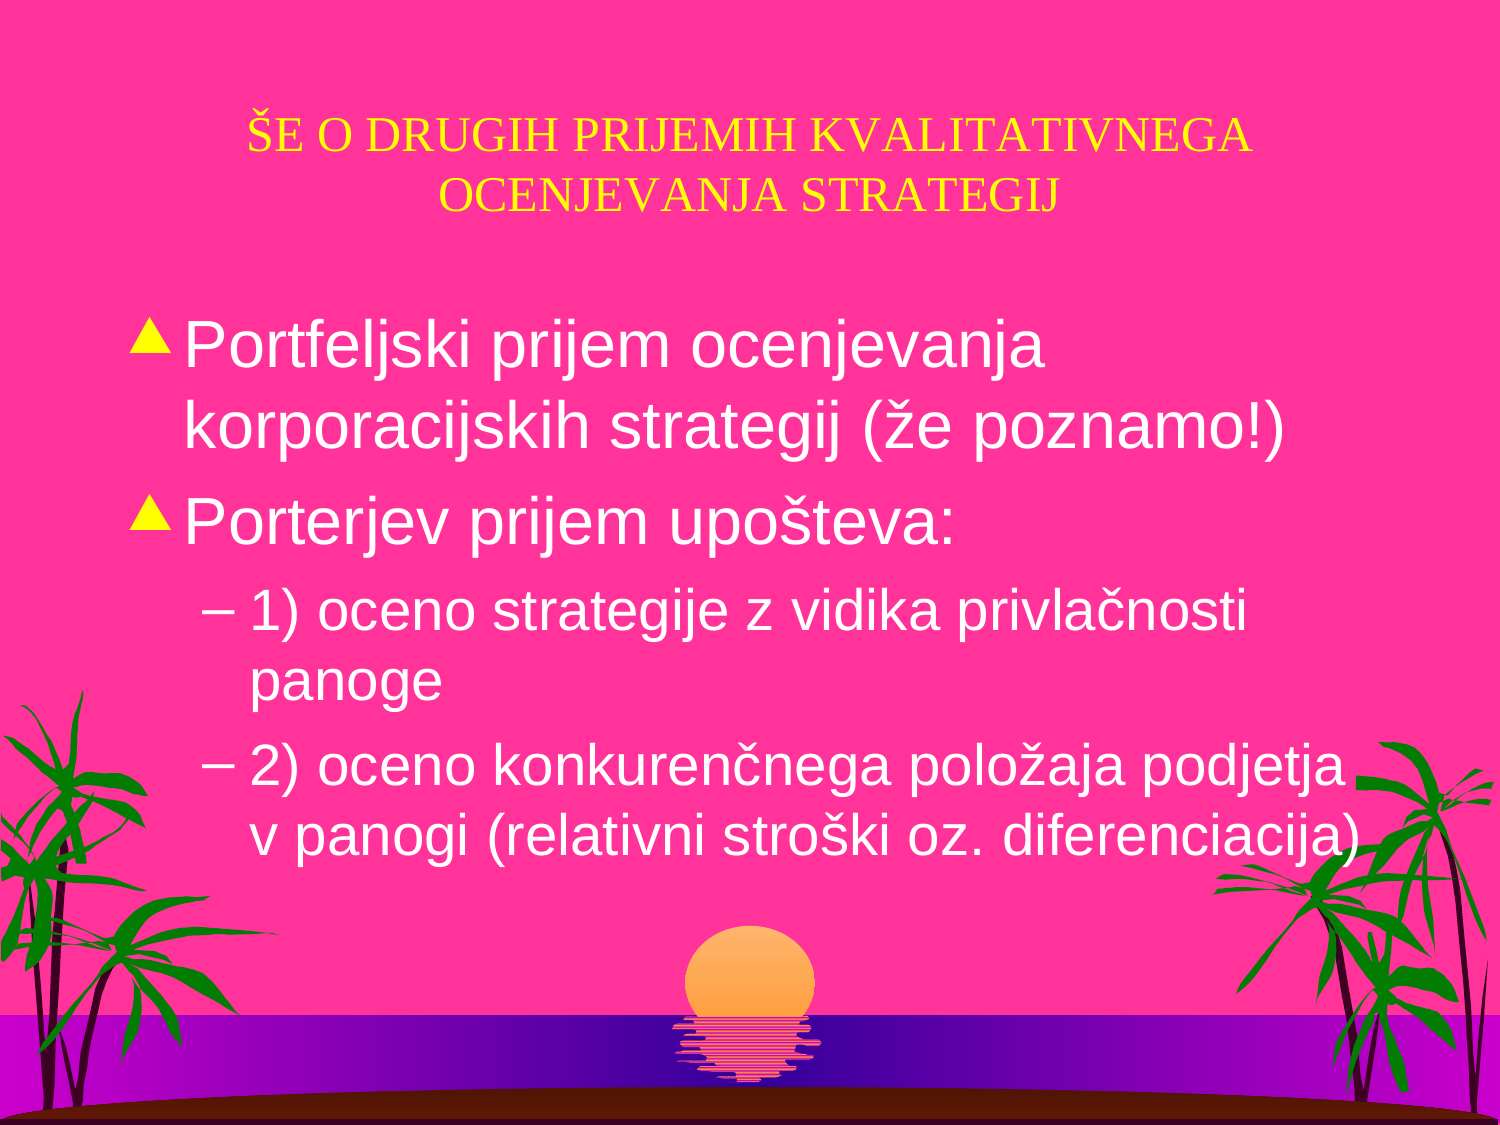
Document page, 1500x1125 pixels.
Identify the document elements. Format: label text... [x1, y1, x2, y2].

picture [672, 1015, 822, 1083]
list Portfeljski prijem ocenjevanja korporacijskih strategij (že poznamo!) Porterjev prijem upošteva: 1) oceno strategije z vidika privlačnosti panoge 2) oceno konkurenčnega položaja podjetja v panogi (relativni stroški oz. diferenciacija) [112, 293, 1388, 966]
title ŠE O DRUGIH PRIJEMIH KVALITATIVNEGA OCENJEVANJA STRATEGIJ [112, 65, 1388, 257]
